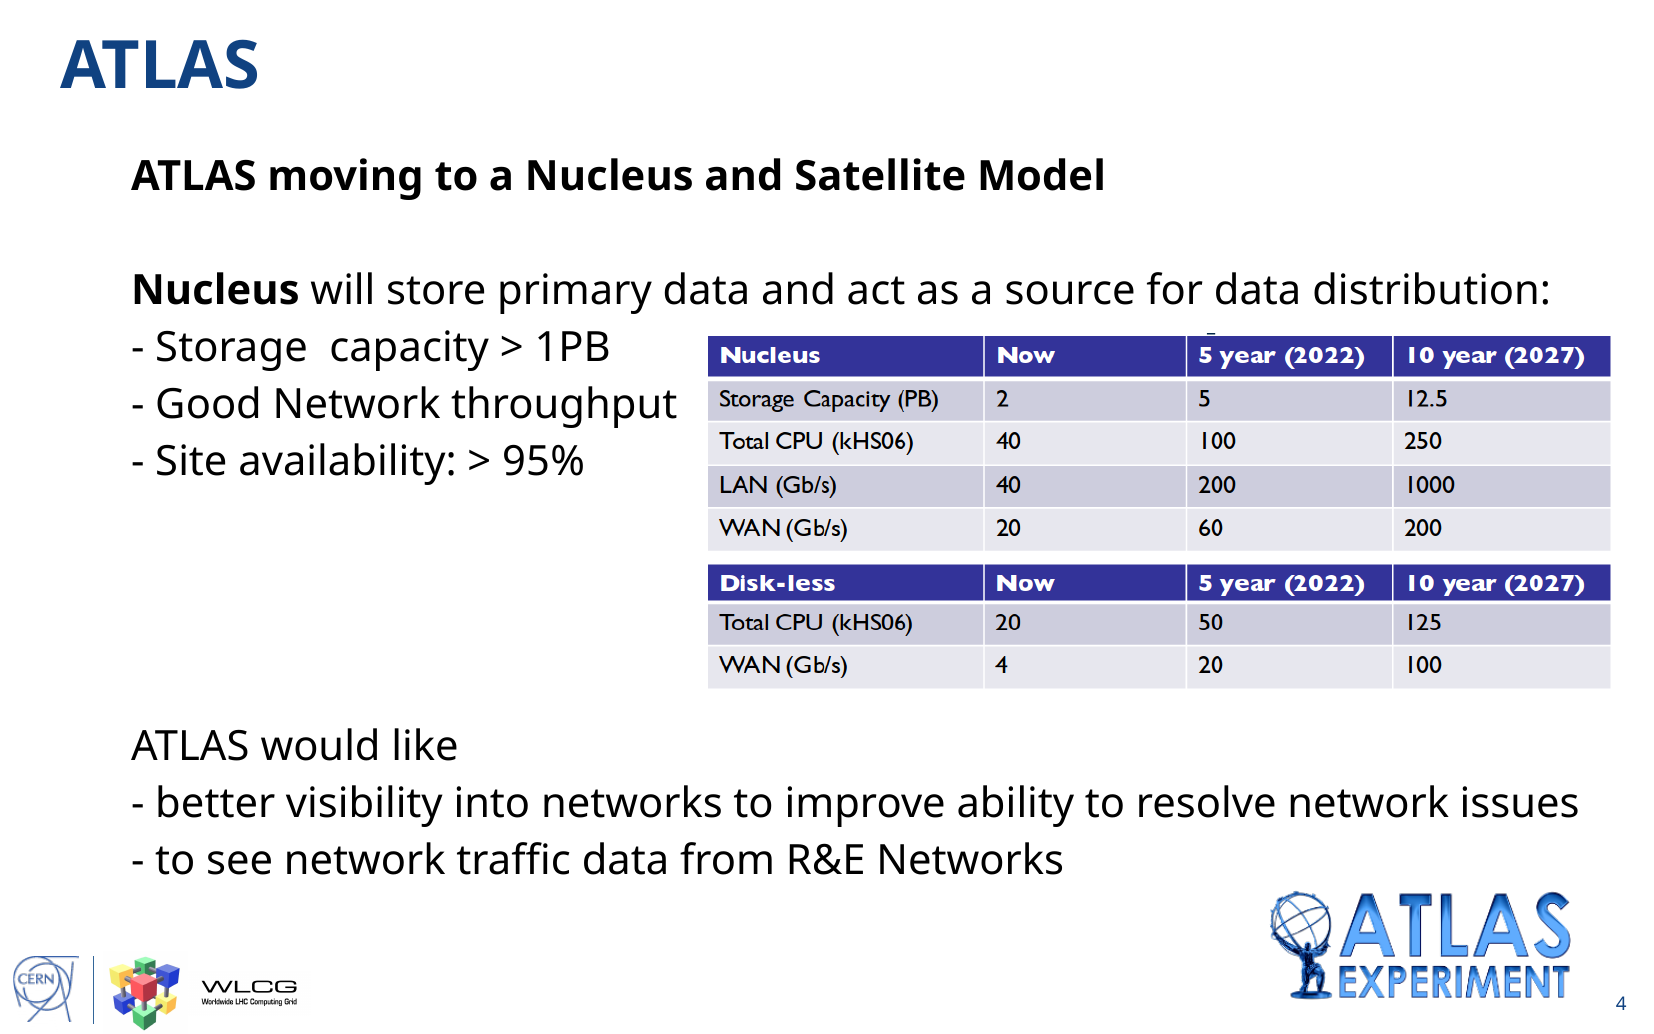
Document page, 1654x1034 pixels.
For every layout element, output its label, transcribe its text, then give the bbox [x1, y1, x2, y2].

picture [705, 333, 1613, 691]
picture [13, 956, 79, 1032]
title ATLAS [60, 0, 1528, 138]
picture [103, 951, 311, 1034]
picture [1263, 884, 1577, 1006]
text_box ATLAS moving to a Nucleus and Satellite Model Nucleus will store primary data and act as a source for data distribution: - Storage capacity > 1PB - Good Network throughput - Site availability: > 95% ATLAS would like - better visibility into networks to improve ability to resolve network issues - to see network traffic data from R&E Networks [116, 138, 1654, 983]
